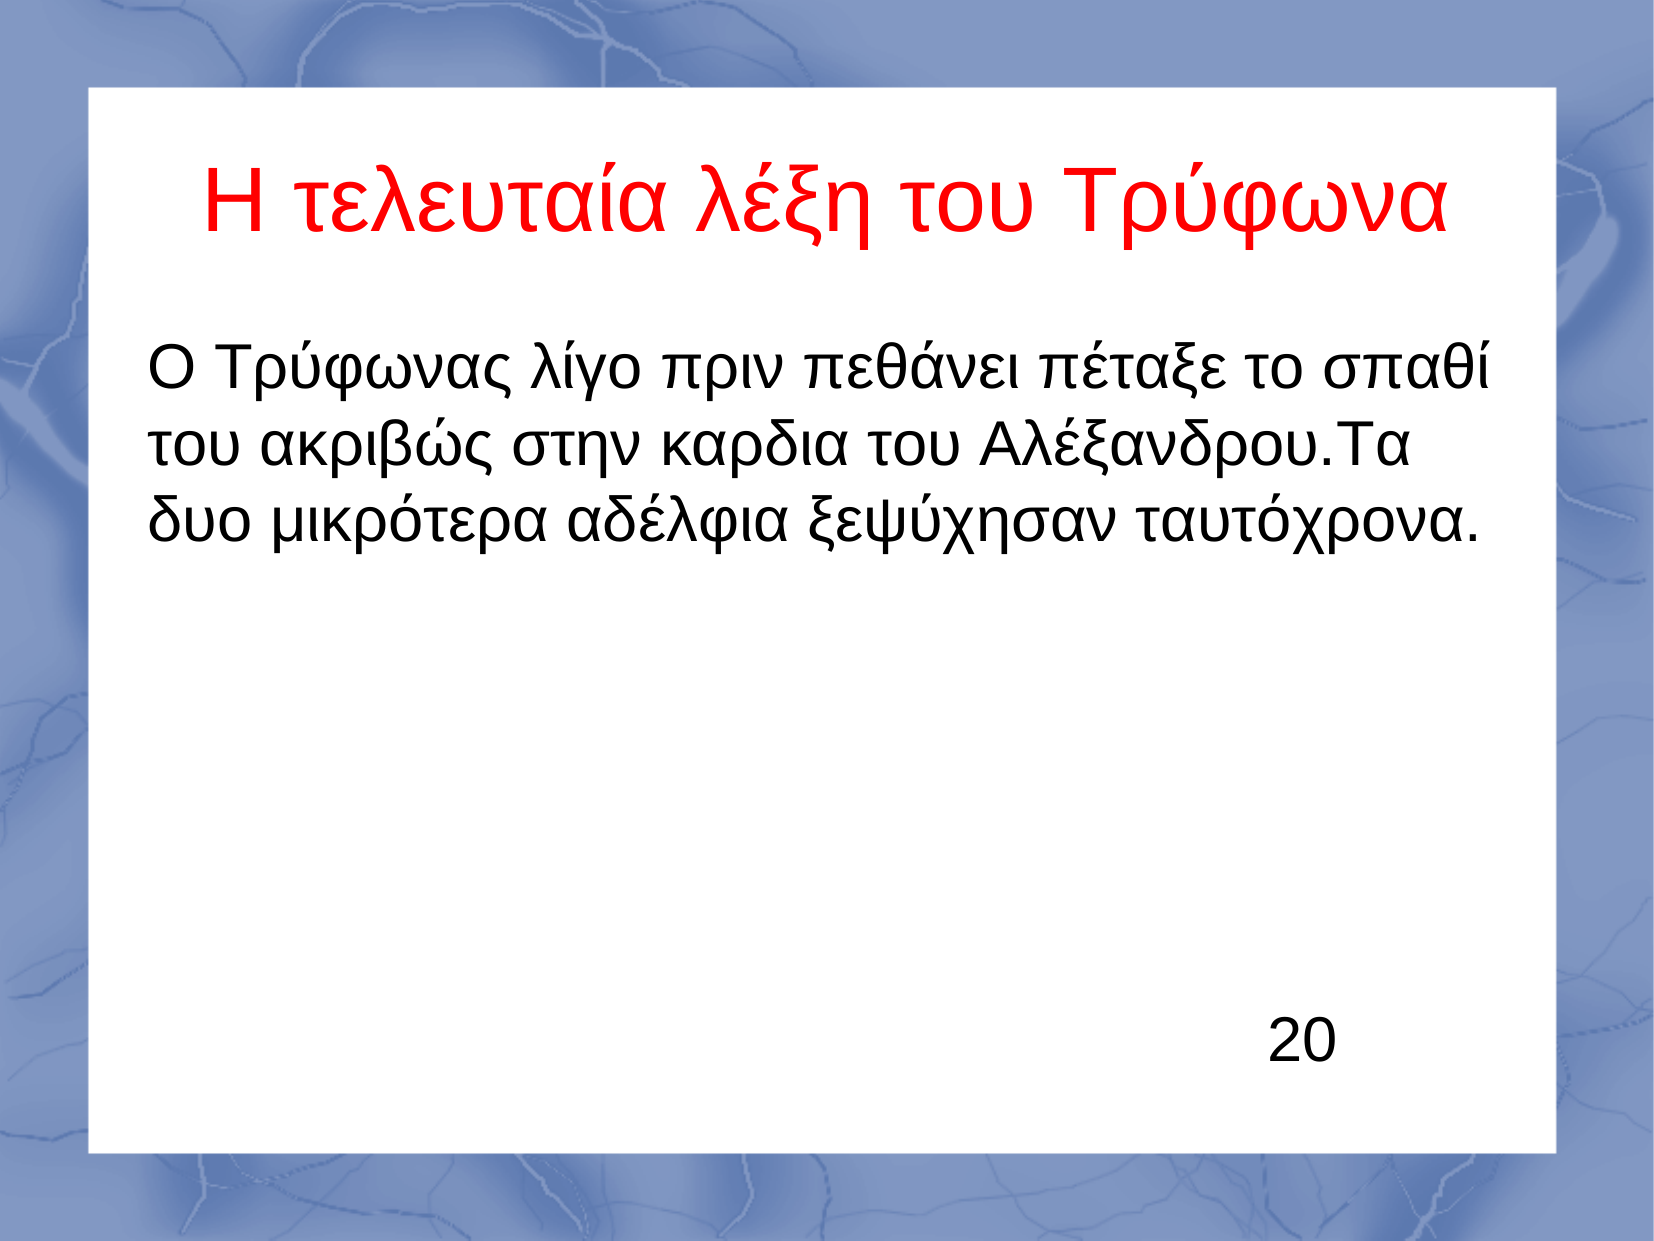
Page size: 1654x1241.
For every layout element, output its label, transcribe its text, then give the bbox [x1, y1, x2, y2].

list Ο Τρύφωνας λίγο πριν πεθάνει πέταξε το σπαθί του ακριβώς στην καρδια του Αλέξανδρου.Τα δυο μικρότερα αδέλφια ξεψύχησαν ταυτόχρονα. 20 [147, 325, 1506, 1147]
title Η τελευταία λέξη του Τρύφωνα [118, 90, 1536, 298]
